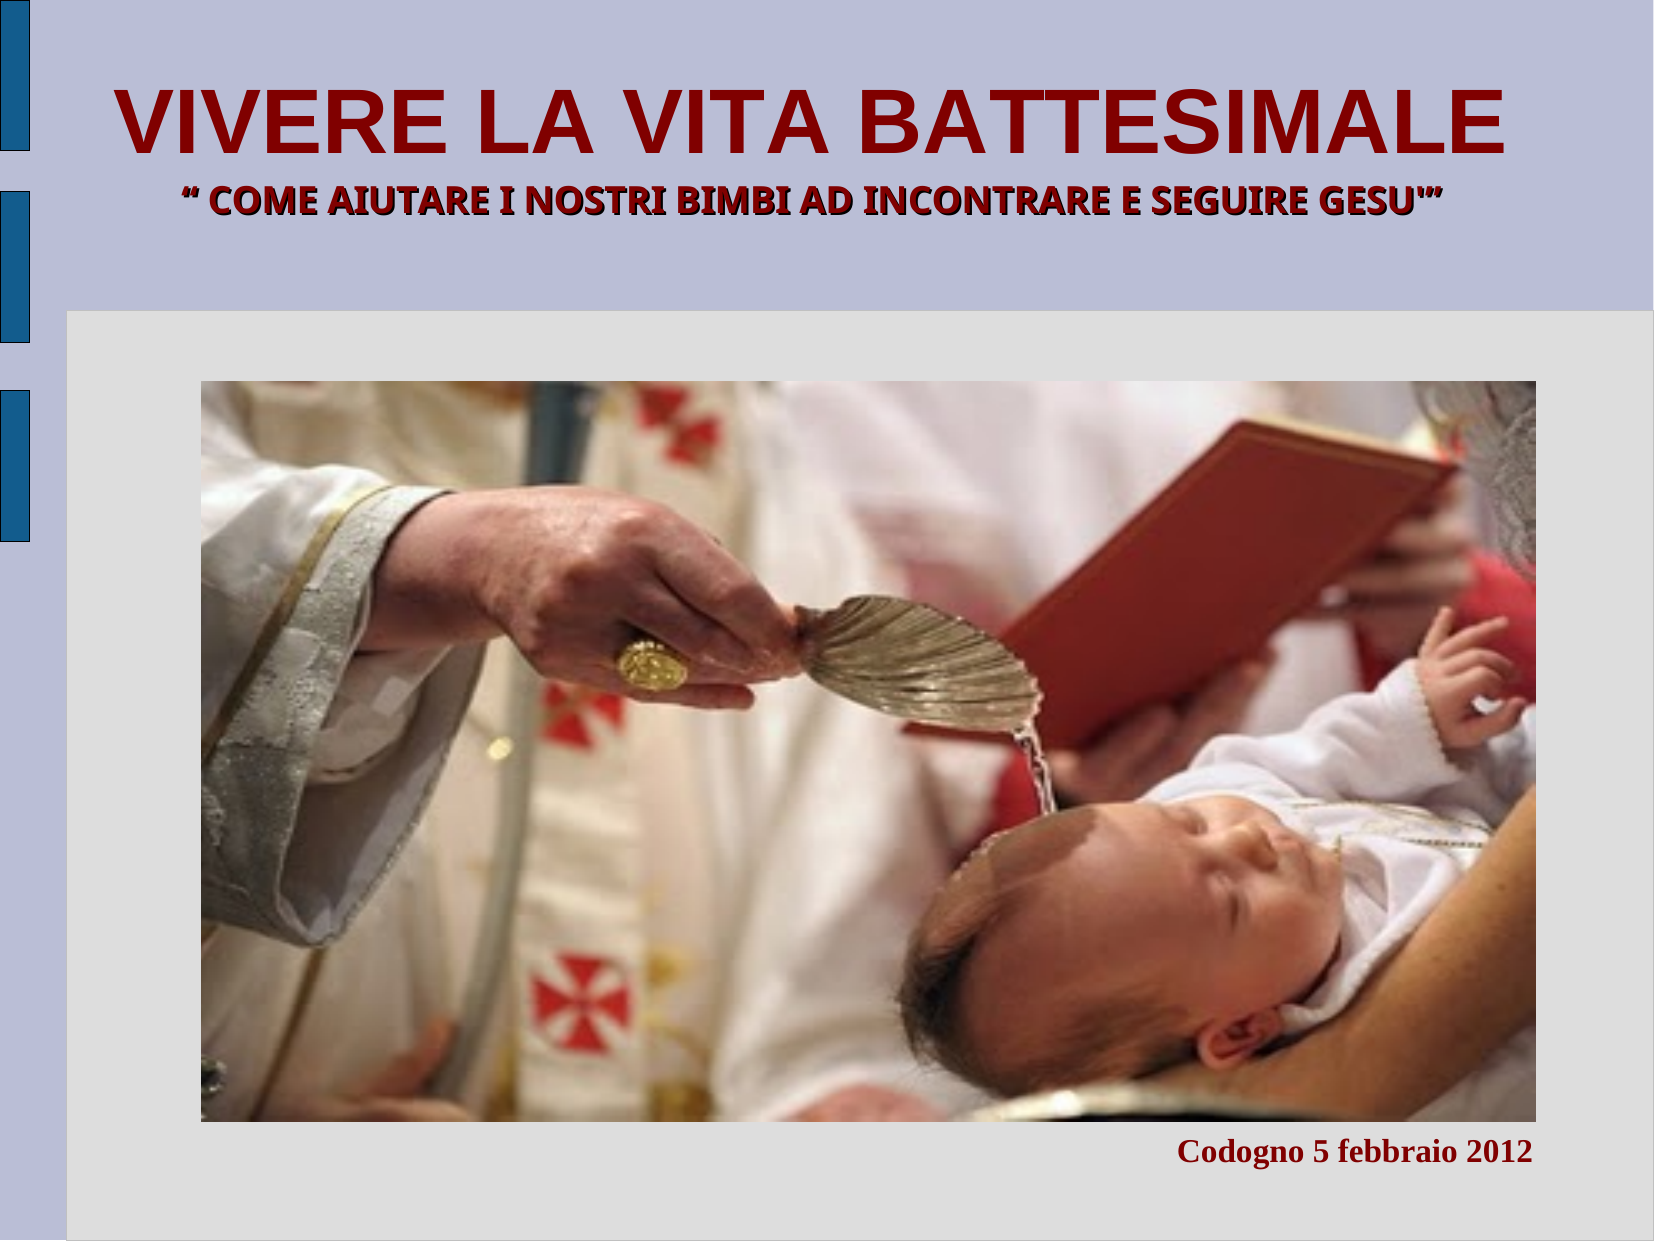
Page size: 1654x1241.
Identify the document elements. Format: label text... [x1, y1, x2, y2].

picture [201, 381, 1536, 1123]
title VIVERE LA VITA BATTESIMALE “ COME AIUTARE I NOSTRI BIMBI AD INCONTRARE E SEGUIRE GESU'” [59, 29, 1565, 266]
subtitle Codogno 5 febbraio 2012 [121, 344, 1534, 1182]
